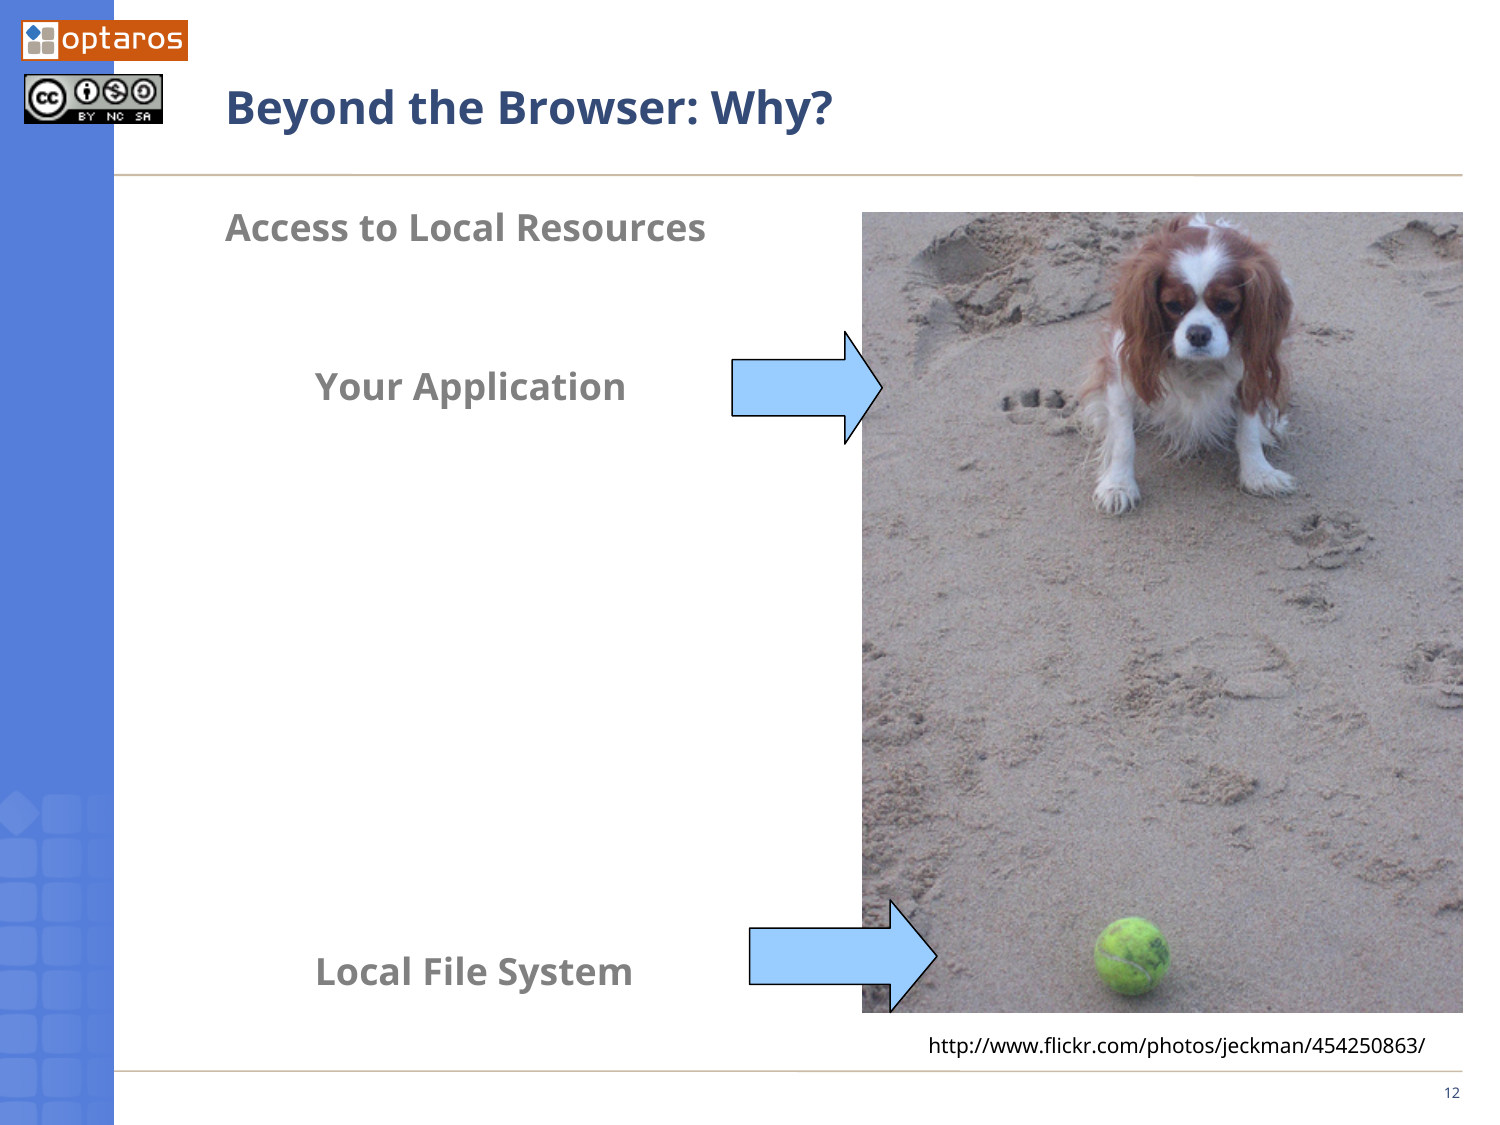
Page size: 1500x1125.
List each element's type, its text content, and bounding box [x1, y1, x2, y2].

text_box [732, 331, 883, 445]
title Beyond the Browser: Why? [224, 44, 1463, 168]
picture [862, 985, 890, 1013]
text_box Local File System [299, 937, 713, 998]
text_box [749, 899, 938, 1013]
text_box http://www.flickr.com/photos/jeckman/454250863/ [913, 1024, 1441, 1093]
picture [891, 973, 1463, 1013]
text_box Your Application [299, 352, 713, 413]
picture [0, 0, 188, 1125]
list Access to Local Resources [224, 200, 1463, 973]
